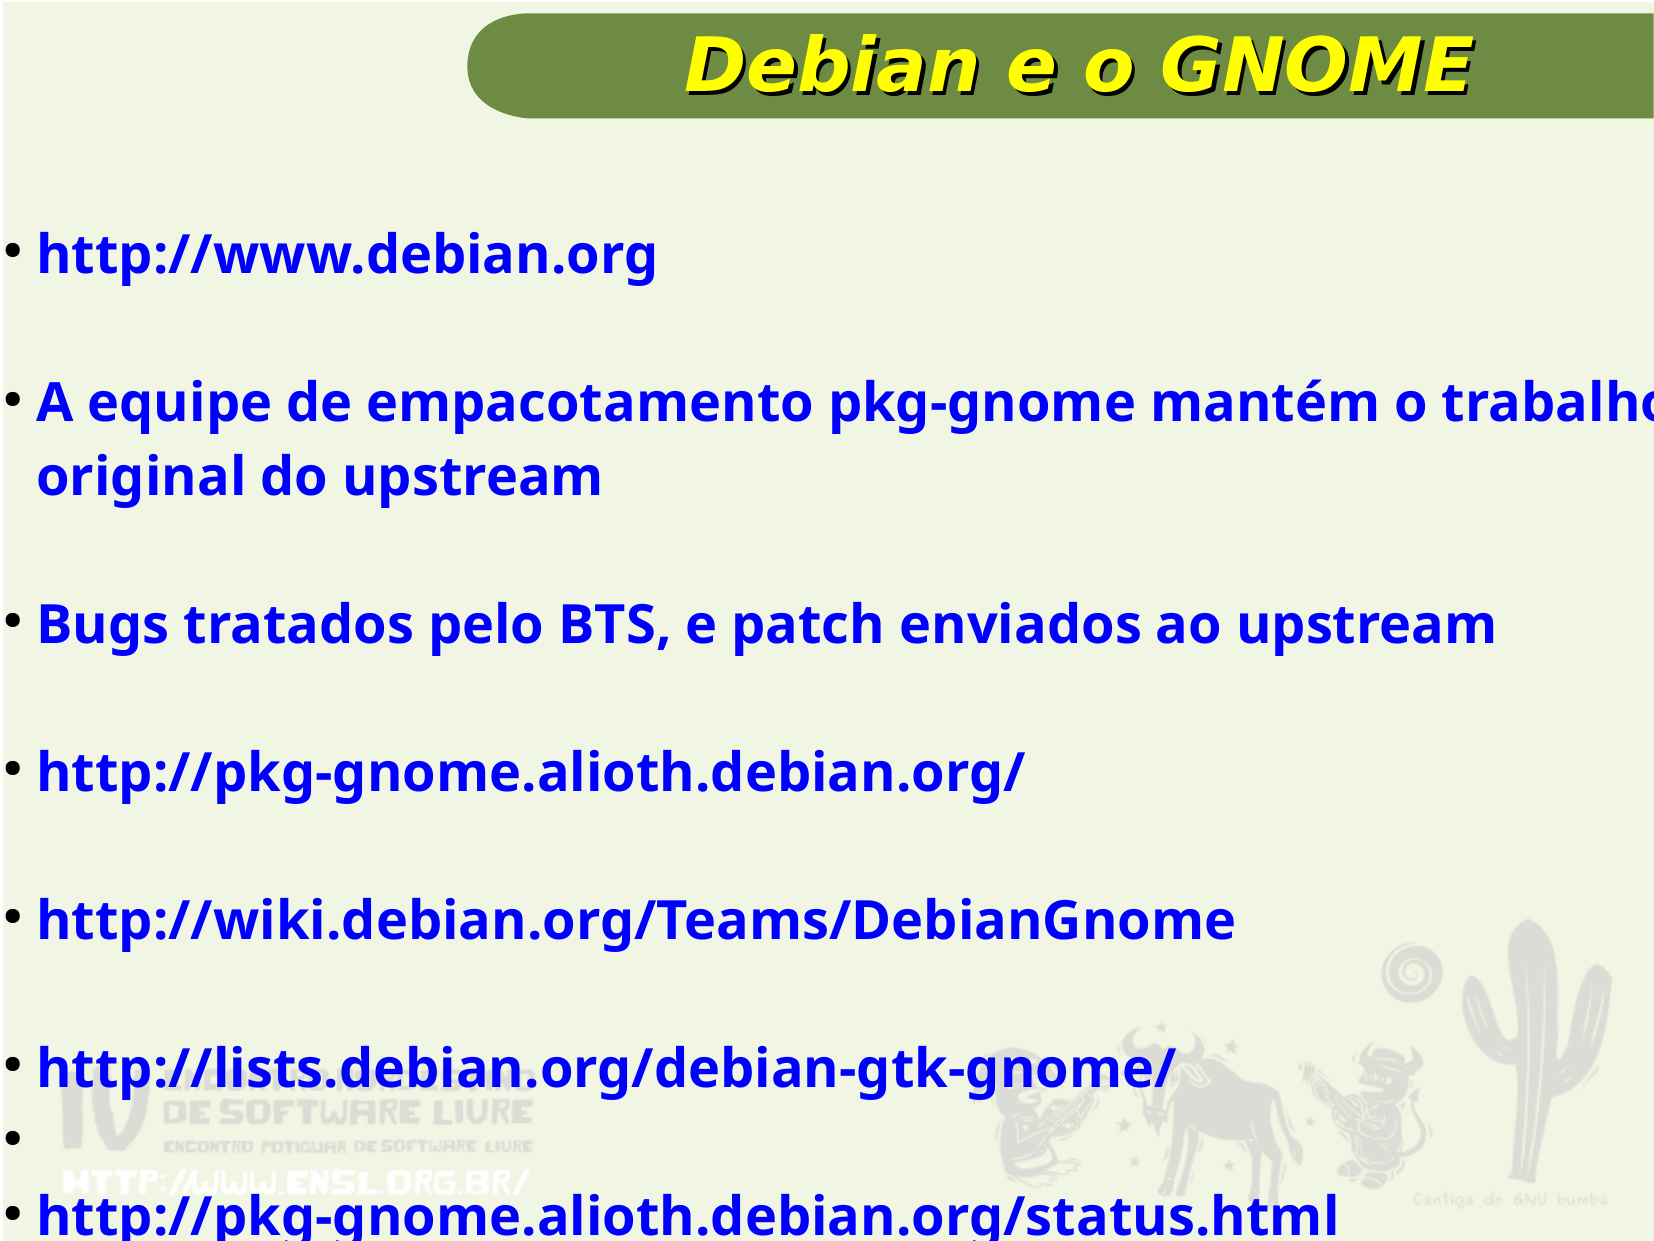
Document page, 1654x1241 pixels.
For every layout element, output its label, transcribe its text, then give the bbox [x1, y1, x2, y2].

text_box [467, 16, 505, 114]
text_box http://www.debian.org A equipe de empacotamento pkg-gnome mantém o trabalho original do upstream Bugs tratados pelo BTS, e patch enviados ao upstream http://pkg-gnome.alioth.debian.org/ http://wiki.debian.org/Teams/DebianGnome http://lists.debian.org/debian-gtk-gnome/ http://pkg-gnome.alioth.debian.org/status.html [50, 207, 1643, 1178]
title Debian e o GNOME [505, 0, 1654, 131]
